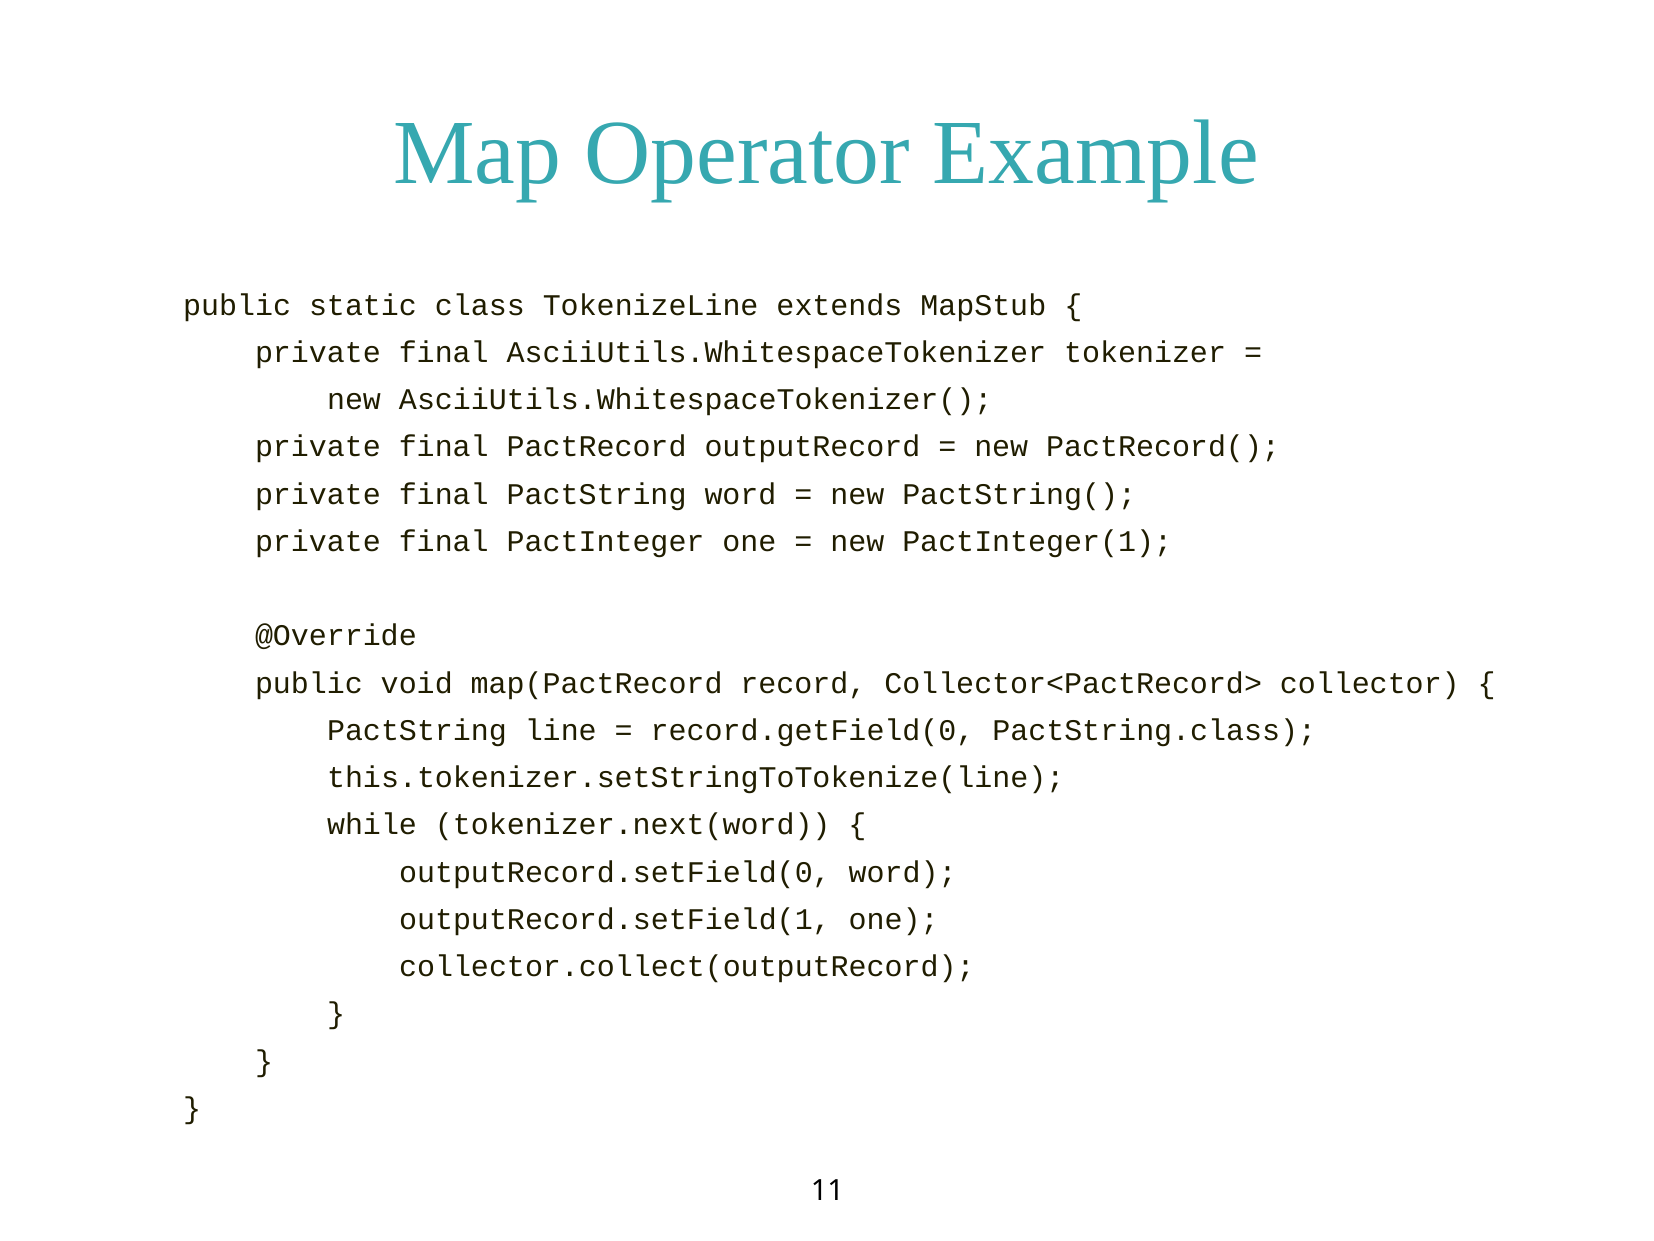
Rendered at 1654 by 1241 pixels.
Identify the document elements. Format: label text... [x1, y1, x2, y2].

title Map Operator Example [82, 49, 1571, 257]
list public static class TokenizeLine extends MapStub { private final AsciiUtils.WhitespaceTokenizer tokenizer = new AsciiUtils.WhitespaceTokenizer(); private final PactRecord outputRecord = new PactRecord(); private final PactString word = new PactString(); private final PactInteger one = new PactInteger(1); @Override public void map(PactRecord record, Collector<PactRecord> collector) { PactString line = record.getField(0, PactString.class); this.tokenizer.setStringToTokenize(line); while (tokenizer.next(word)) { outputRecord.setField(0, word); outputRecord.setField(1, one); collector.collect(outputRecord); } } } [183, 290, 1654, 1146]
